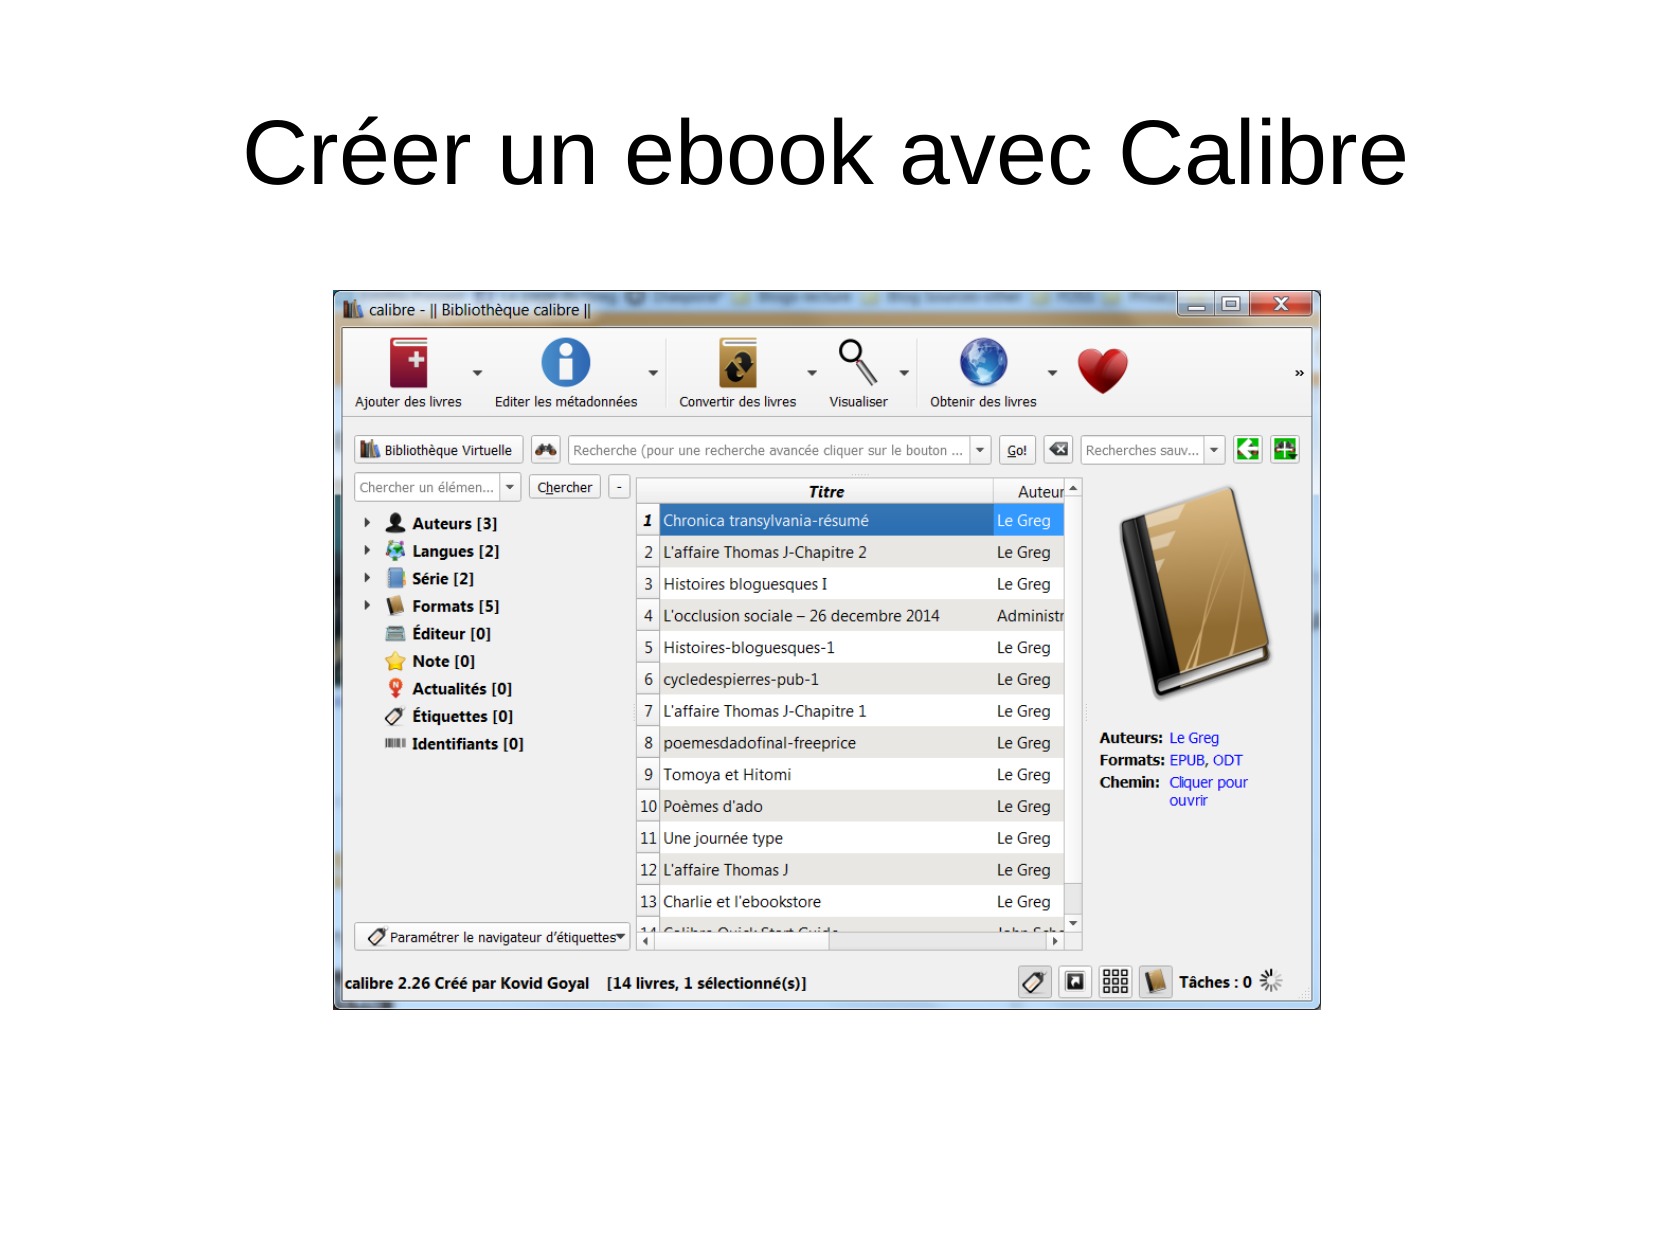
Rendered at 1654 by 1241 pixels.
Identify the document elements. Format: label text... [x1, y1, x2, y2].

picture [333, 290, 1321, 1010]
title Créer un ebook avec Calibre [82, 49, 1571, 257]
